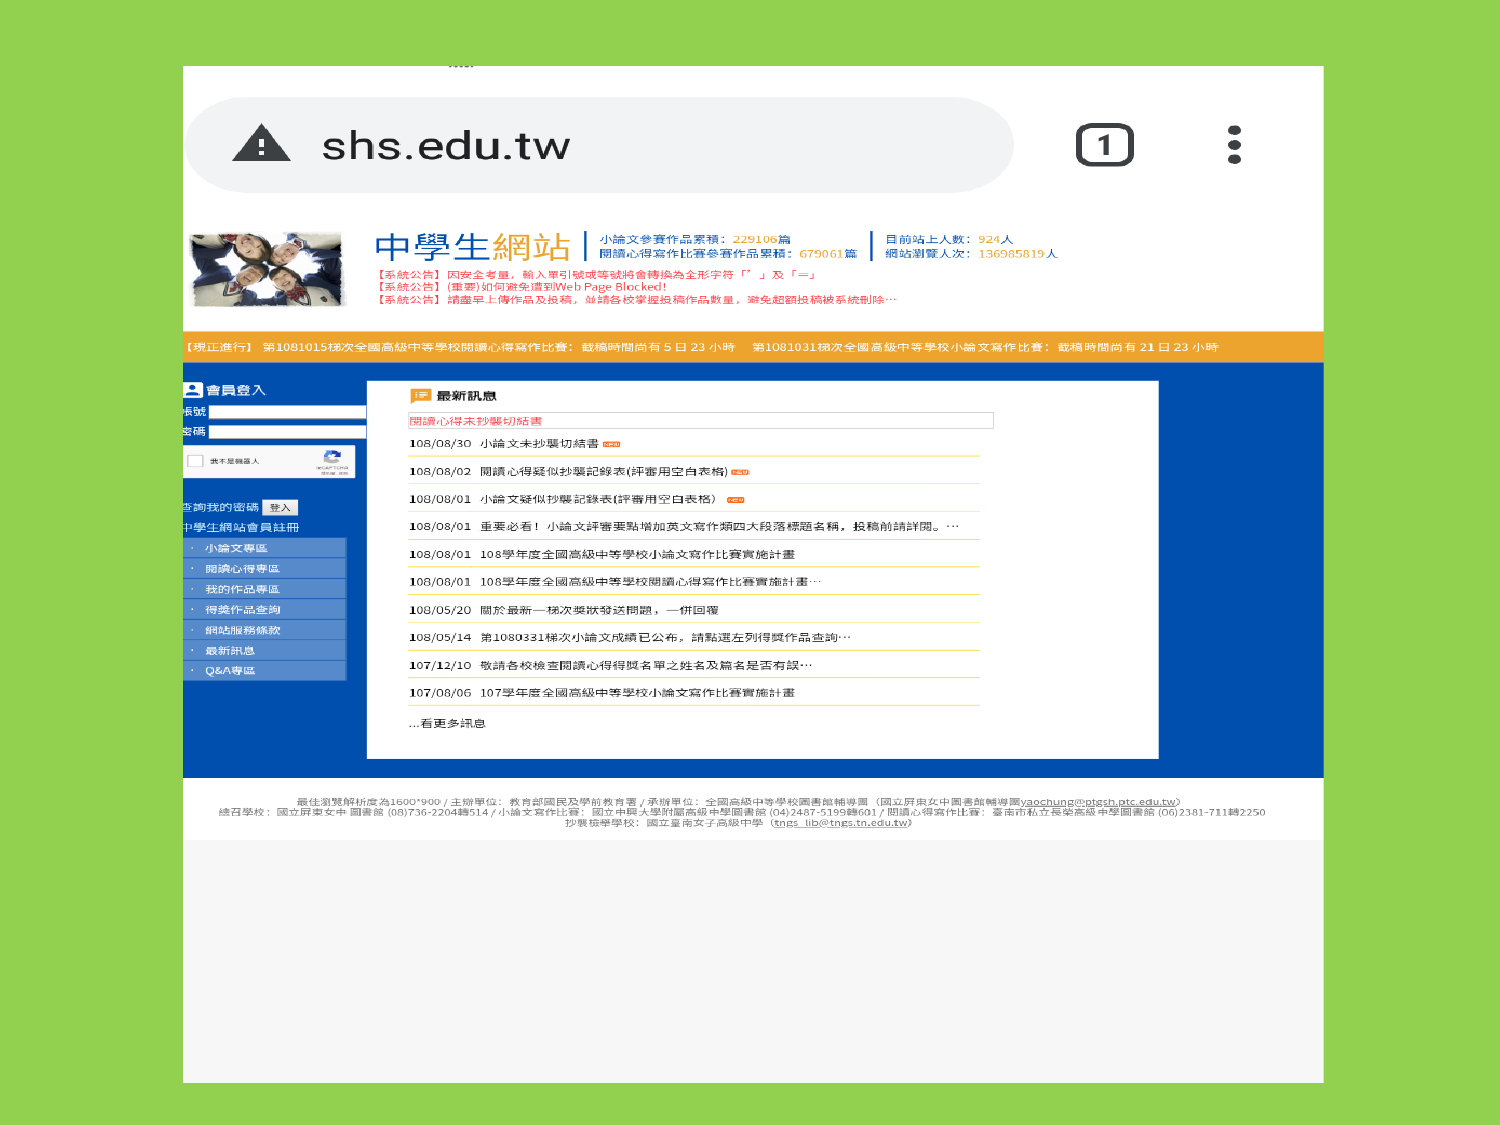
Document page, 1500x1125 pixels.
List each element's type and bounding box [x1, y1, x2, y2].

picture [183, 66, 1324, 1083]
